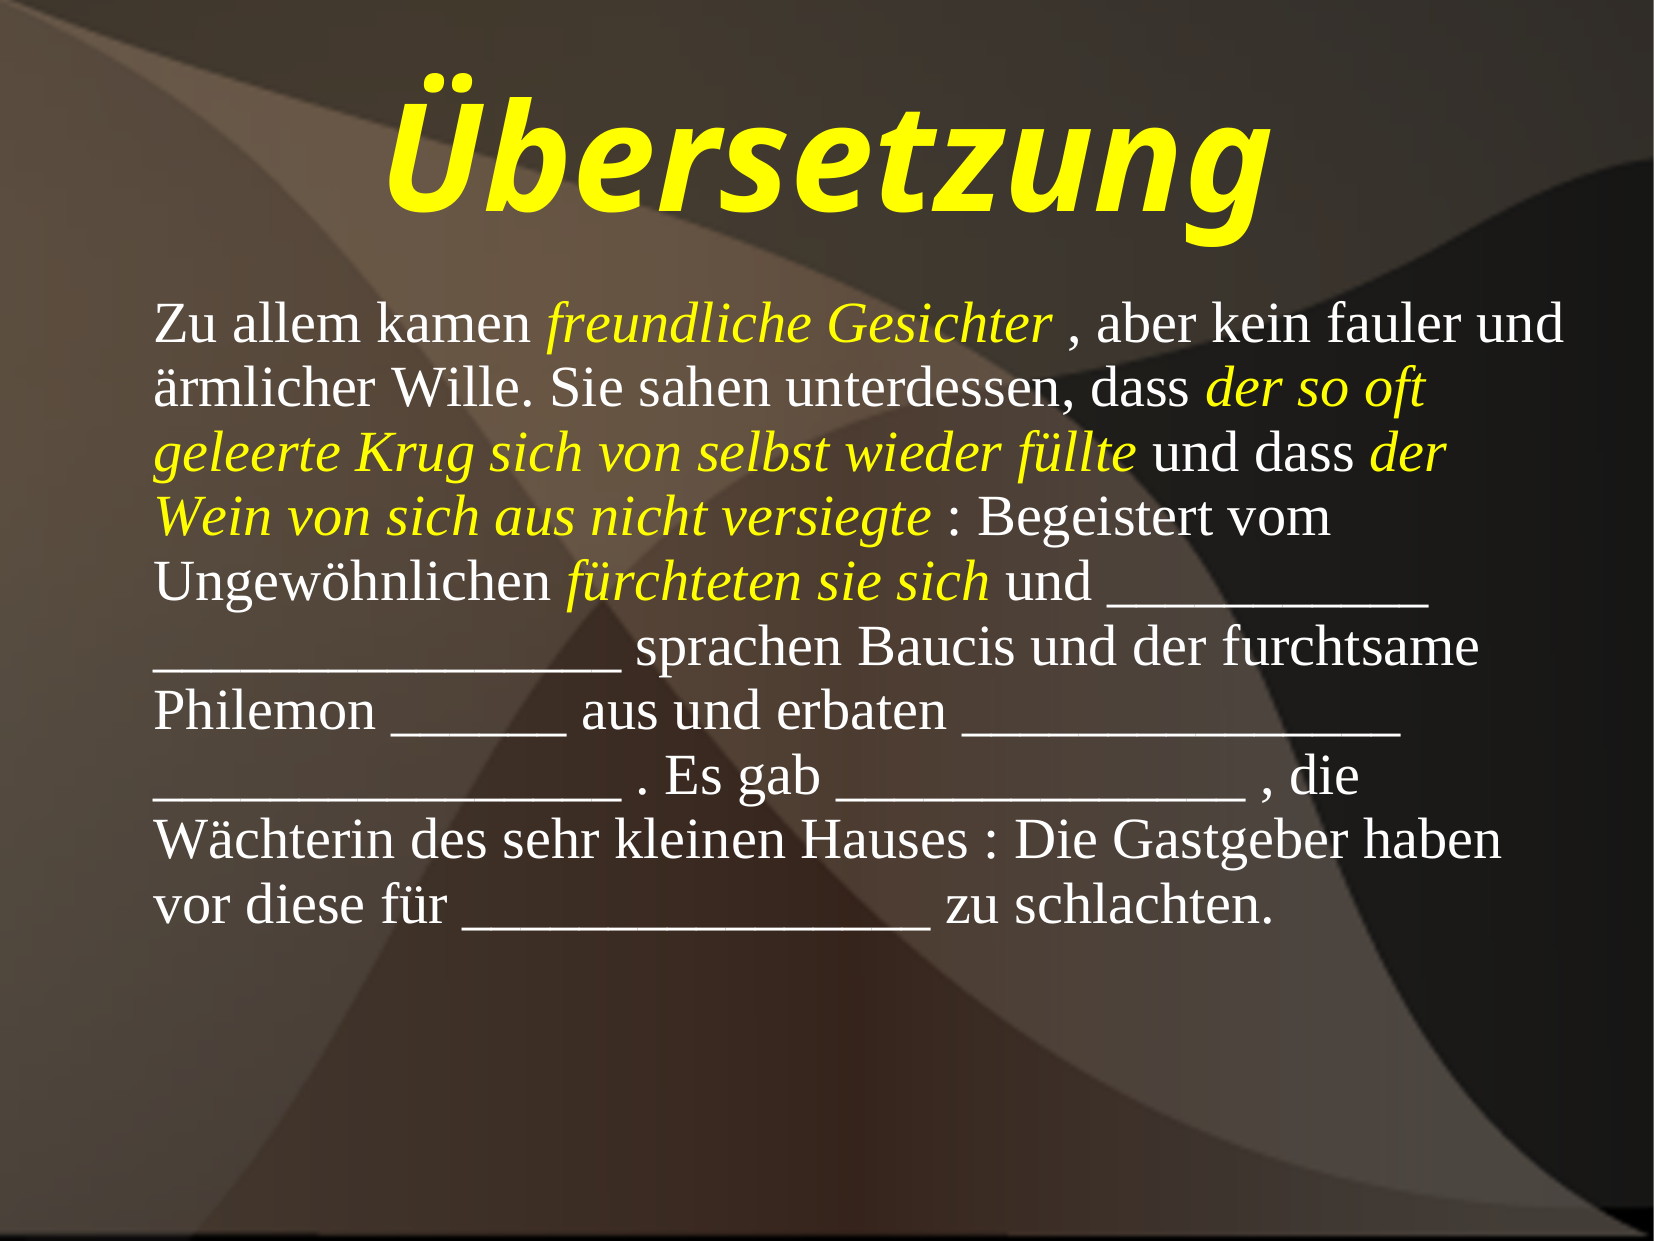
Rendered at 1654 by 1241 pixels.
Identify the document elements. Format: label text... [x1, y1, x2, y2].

list Zu allem kamen freundliche Gesichter , aber kein fauler und ärmlicher Wille. Sie sahen unterdessen, dass der so oft geleerte Krug sich von selbst wieder füllte und dass der Wein von sich aus nicht versiegte : Begeistert vom Ungewöhnlichen fürchteten sie sich und ___________ ________________ sprachen Baucis und der furchtsame Philemon ______ aus und erbaten _______________ ________________ . Es gab ______________ , die Wächterin des sehr kleinen Hauses : Die Gastgeber haben vor diese für ________________ zu schlachten. [82, 290, 1571, 1109]
picture [0, 0, 1654, 1241]
title Übersetzung [82, 49, 1571, 257]
